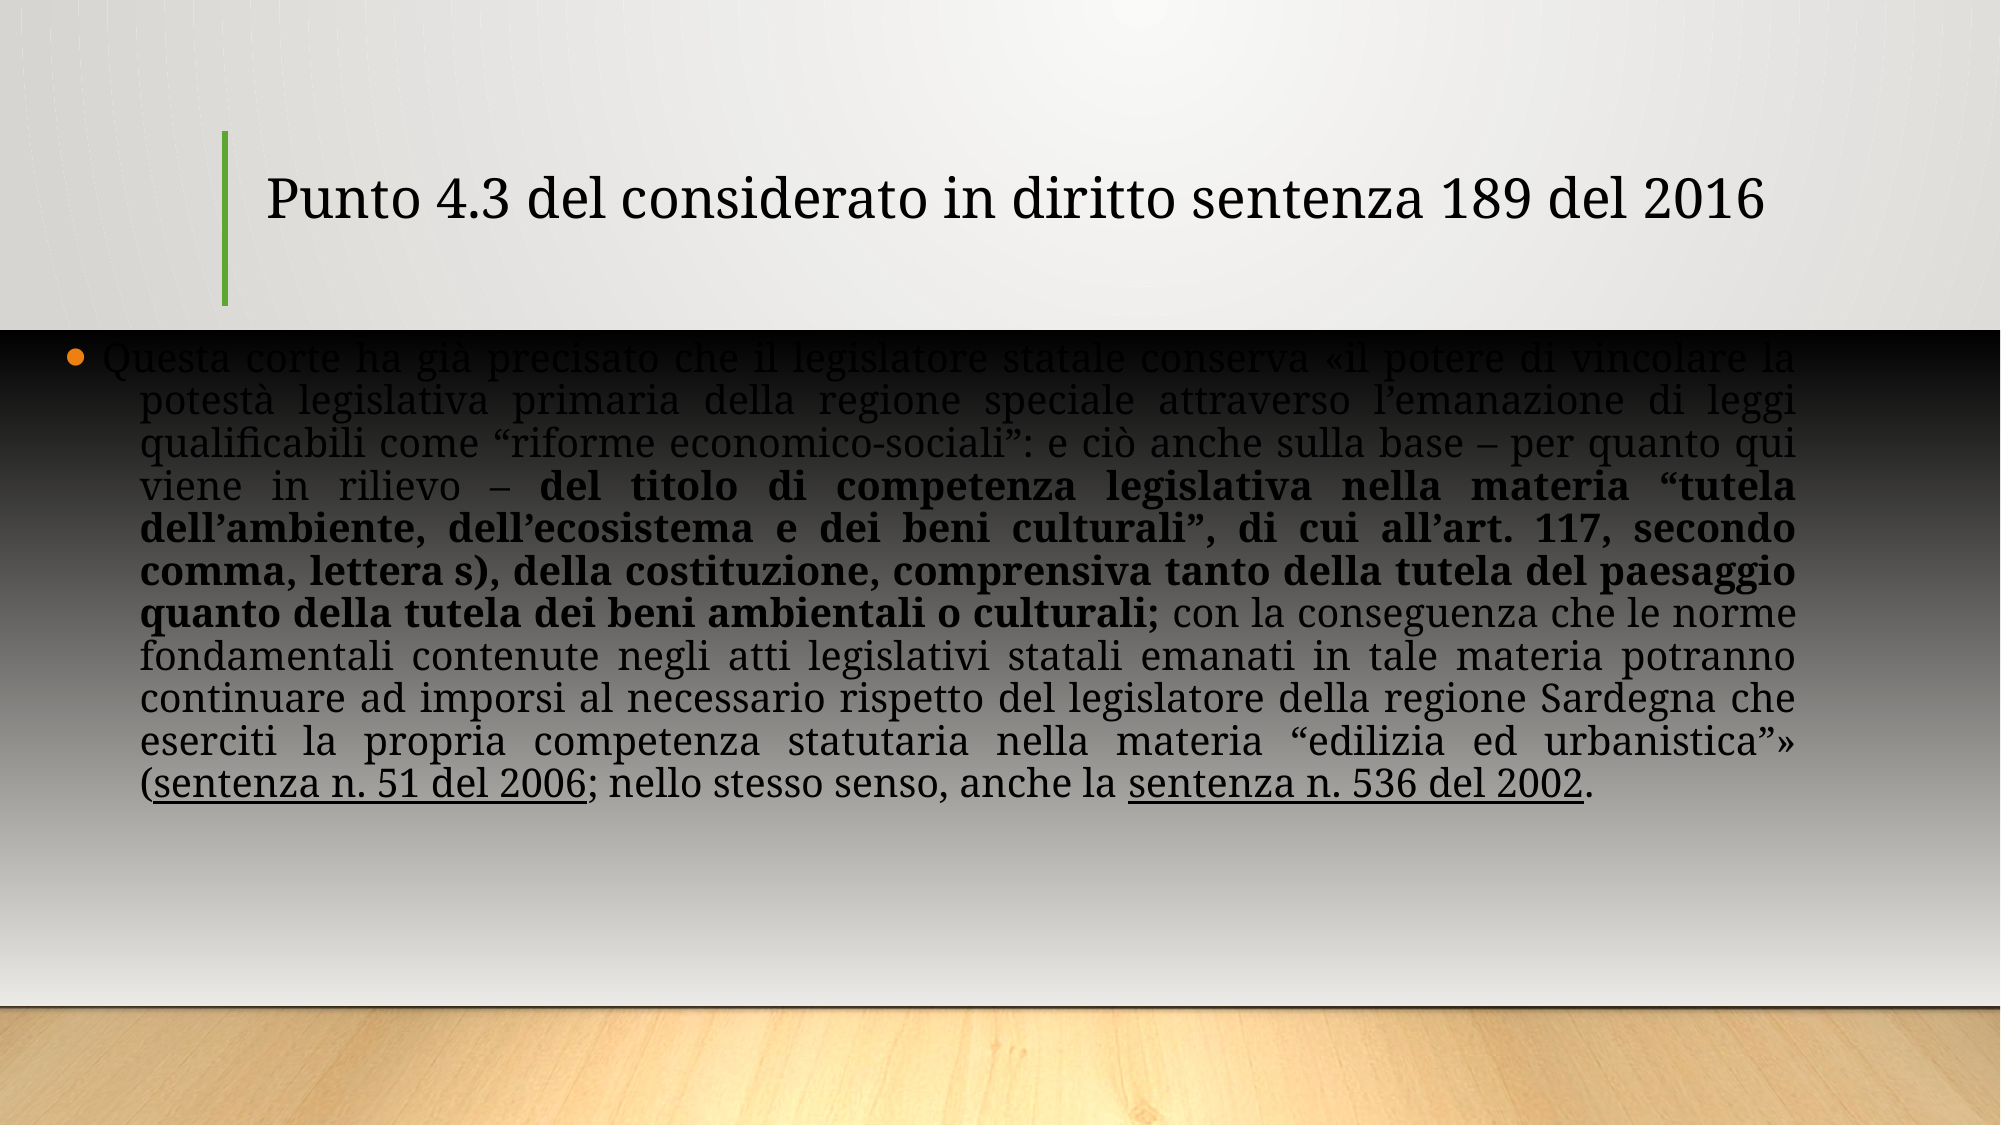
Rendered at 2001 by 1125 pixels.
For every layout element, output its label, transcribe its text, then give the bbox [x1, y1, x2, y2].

list Questa corte ha già precisato che il legislatore statale conserva «il potere di vincolare la potestà legislativa primaria della regione speciale attraverso l’emanazione di leggi qualificabili come “riforme economico-sociali”: e ciò anche sulla base – per quanto qui viene in rilievo – del titolo di competenza legislativa nella materia “tutela dell’ambiente, dell’ecosistema e dei beni culturali”, di cui all’art. 117, secondo comma, lettera s), della costituzione, comprensiva tanto della tutela del paesaggio quanto della tutela dei beni ambientali o culturali; con la conseguenza che le norme fondamentali contenute negli atti legislativi statali emanati in tale materia potranno continuare ad imporsi al necessario rispetto del legislatore della regione Sardegna che eserciti la propria competenza statutaria nella materia “edilizia ed urbanistica”» (sentenza n. 51 del 2006; nello stesso senso, anche la sentenza n. 536 del 2002. [49, 330, 1814, 897]
title Punto 4.3 del considerato in diritto sentenza 189 del 2016 [251, 131, 1814, 305]
